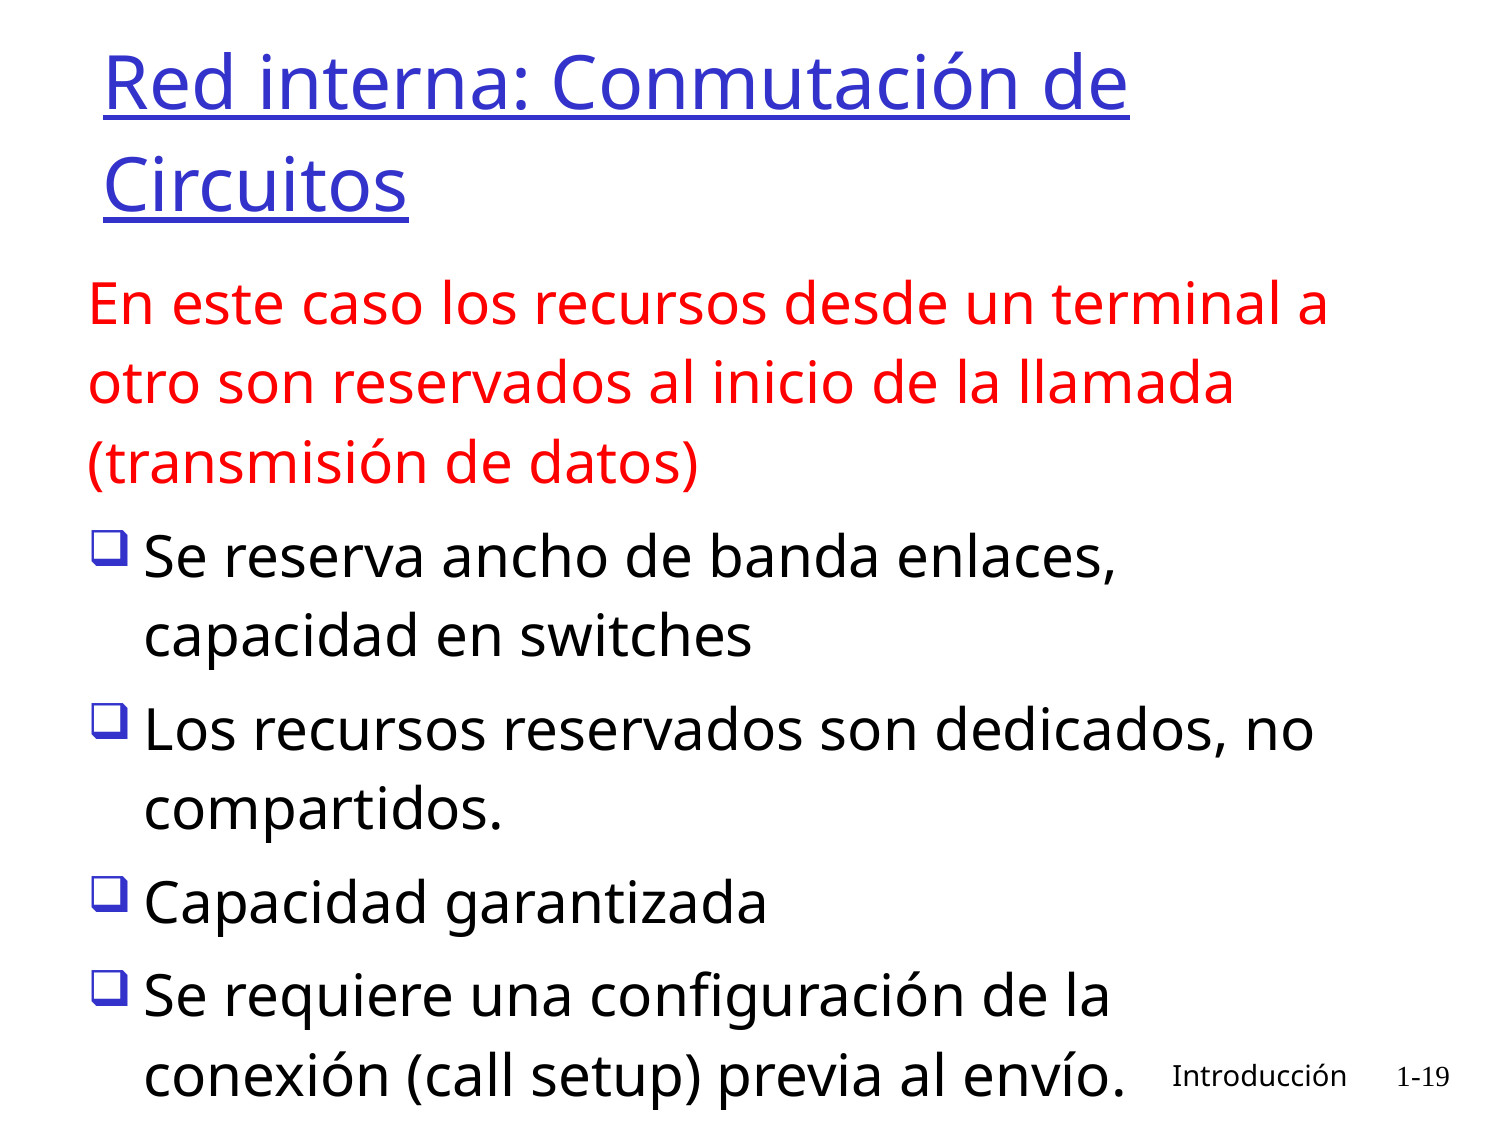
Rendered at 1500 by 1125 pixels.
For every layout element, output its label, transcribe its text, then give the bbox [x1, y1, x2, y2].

text_box 1-<number> [1362, 1050, 1466, 1125]
list En este caso los recursos desde un terminal a otro son reservados al inicio de la llamada (transmisión de datos) Se reserva ancho de banda enlaces, capacidad en switches Los recursos reservados son dedicados, no compartidos. Capacidad garantizada Se requiere una configuración de la conexión (call setup) previa al envío. [87, 262, 1363, 1006]
title Red interna: Conmutación de Circuitos [87, 16, 1363, 247]
text_box Introducción [887, 1050, 1362, 1125]
